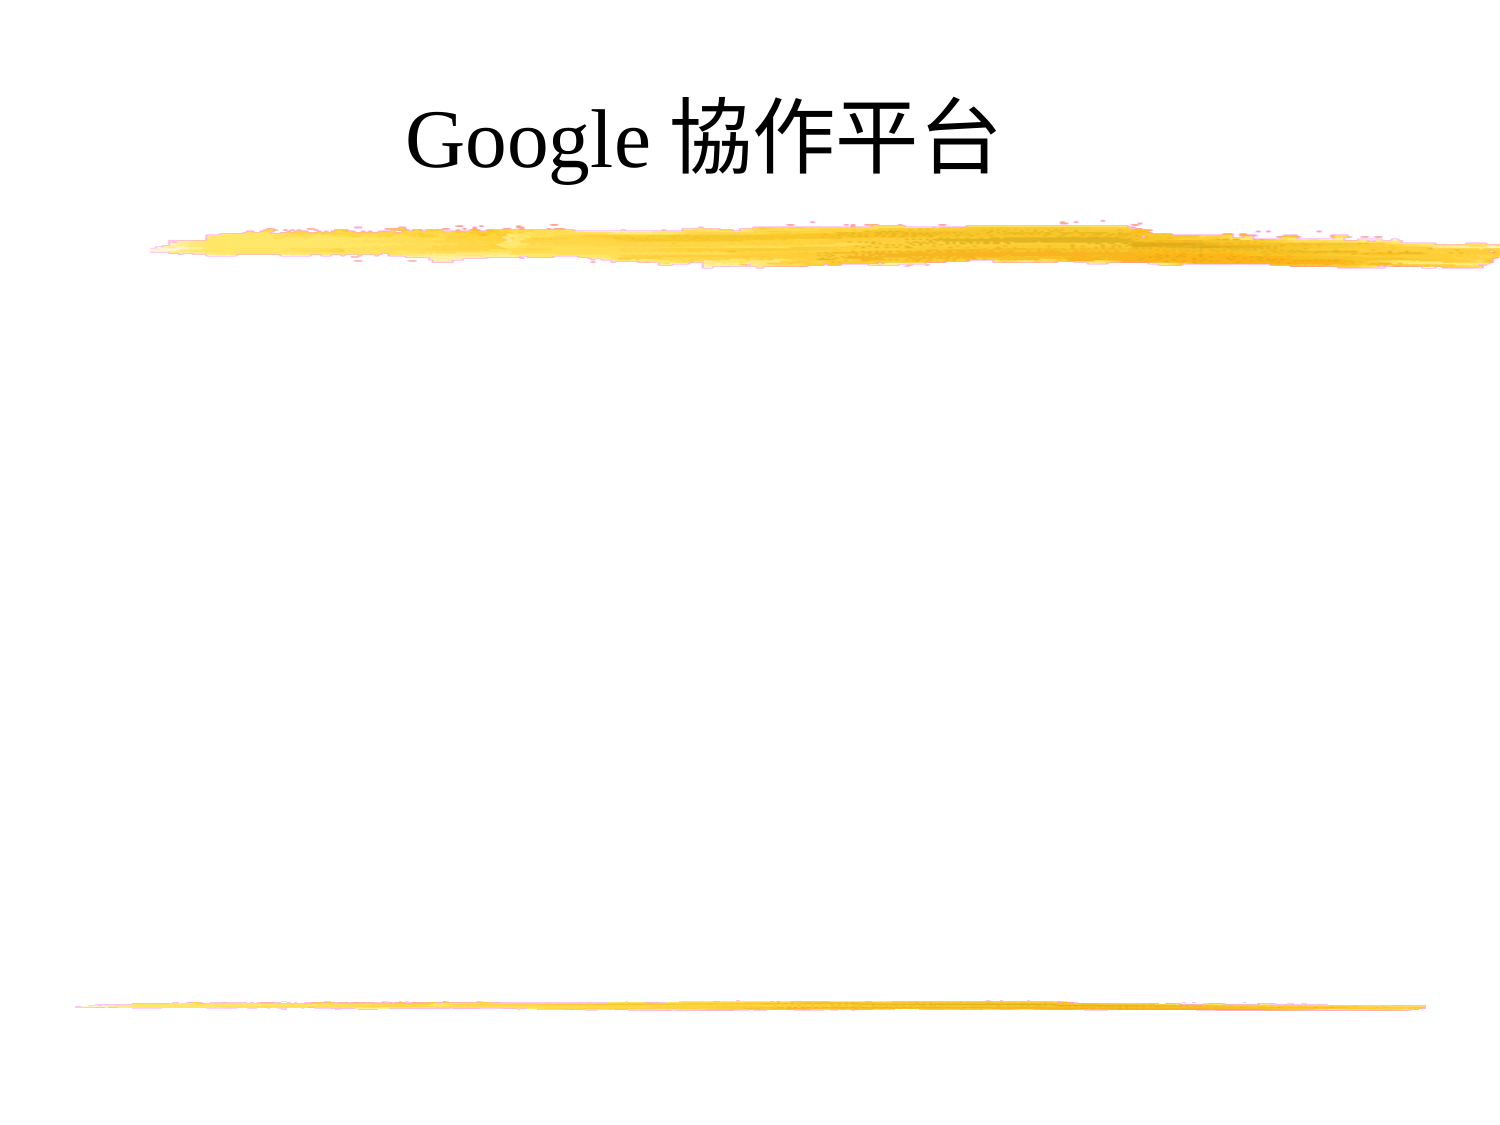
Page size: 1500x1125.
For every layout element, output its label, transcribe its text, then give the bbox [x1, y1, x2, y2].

title Google協作平台 [66, 44, 1342, 218]
picture [150, 215, 1500, 279]
picture [75, 999, 1426, 1013]
